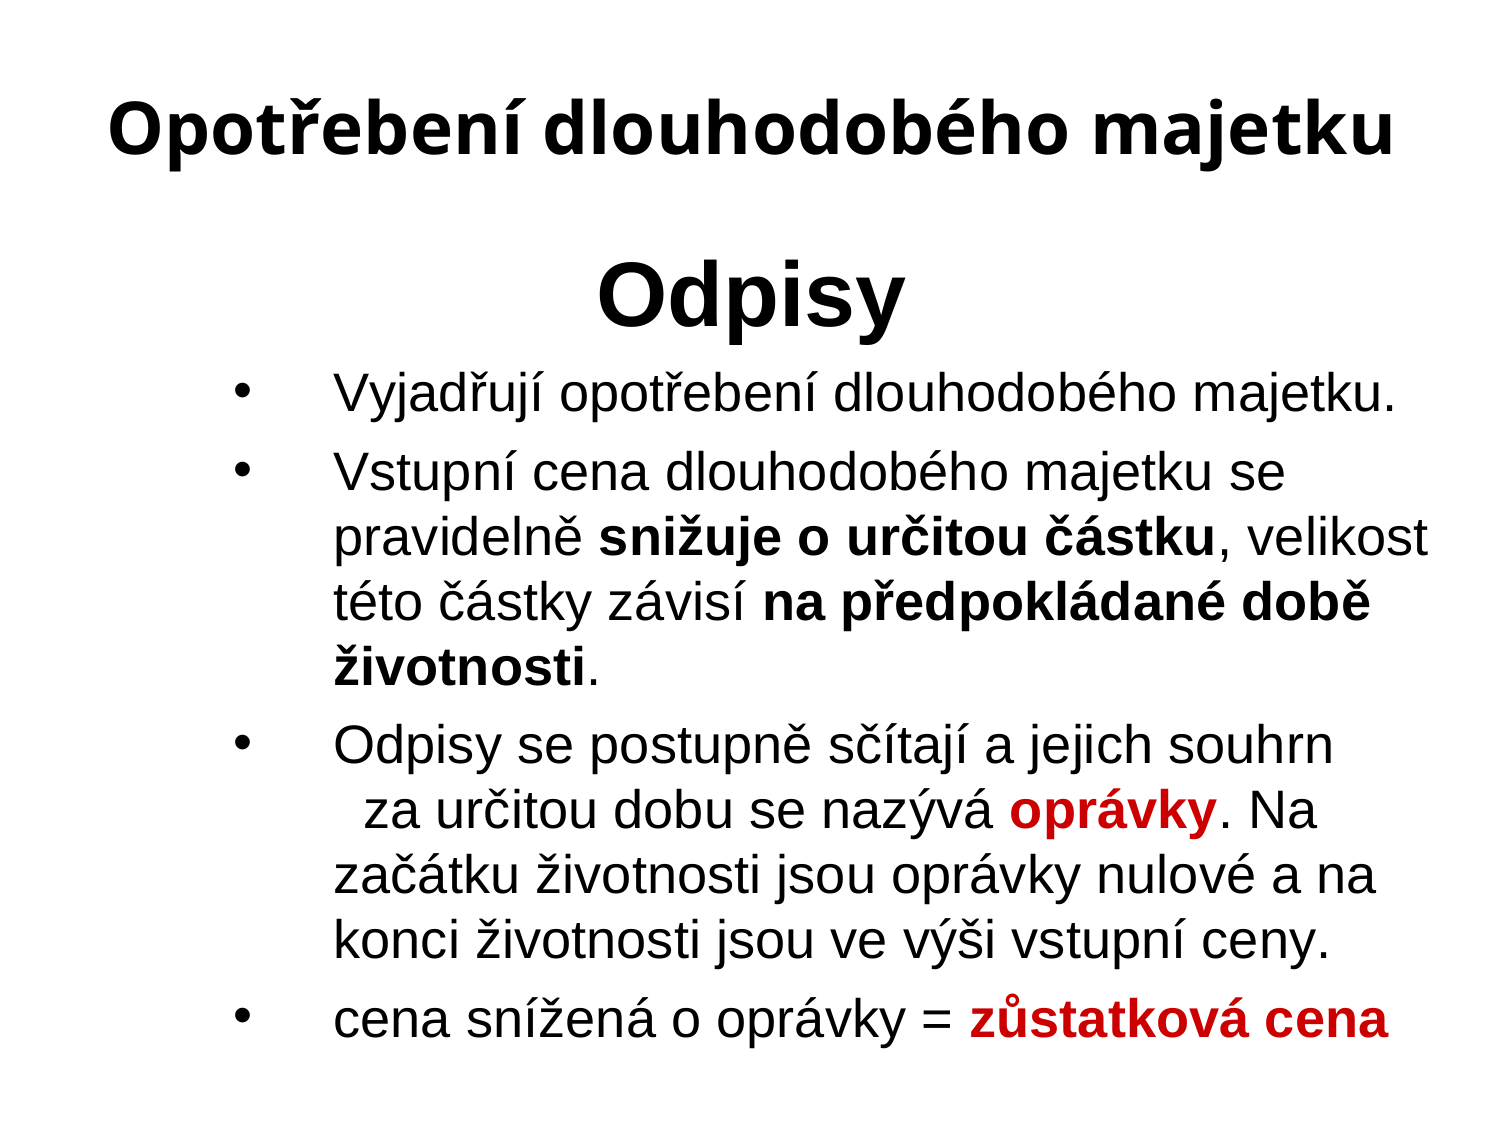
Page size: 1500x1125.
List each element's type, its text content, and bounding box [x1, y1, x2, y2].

text_box Opotřebení dlouhodobého majetku [76, 66, 1427, 185]
text_box Vyjadřují opotřebení dlouhodobého majetku. Vstupní cena dlouhodobého majetku se pravidelně snižuje o určitou částku, velikost této částky závisí na předpokládané době životnosti. Odpisy se postupně sčítají a jejich souhrn za určitou dobu se nazývá oprávky. Na začátku životnosti jsou oprávky nulové a na konci životnosti jsou ve výši vstupní ceny. cena snížená o oprávky = zůstatková cena [218, 349, 1447, 1125]
title Odpisy [76, 196, 1427, 384]
